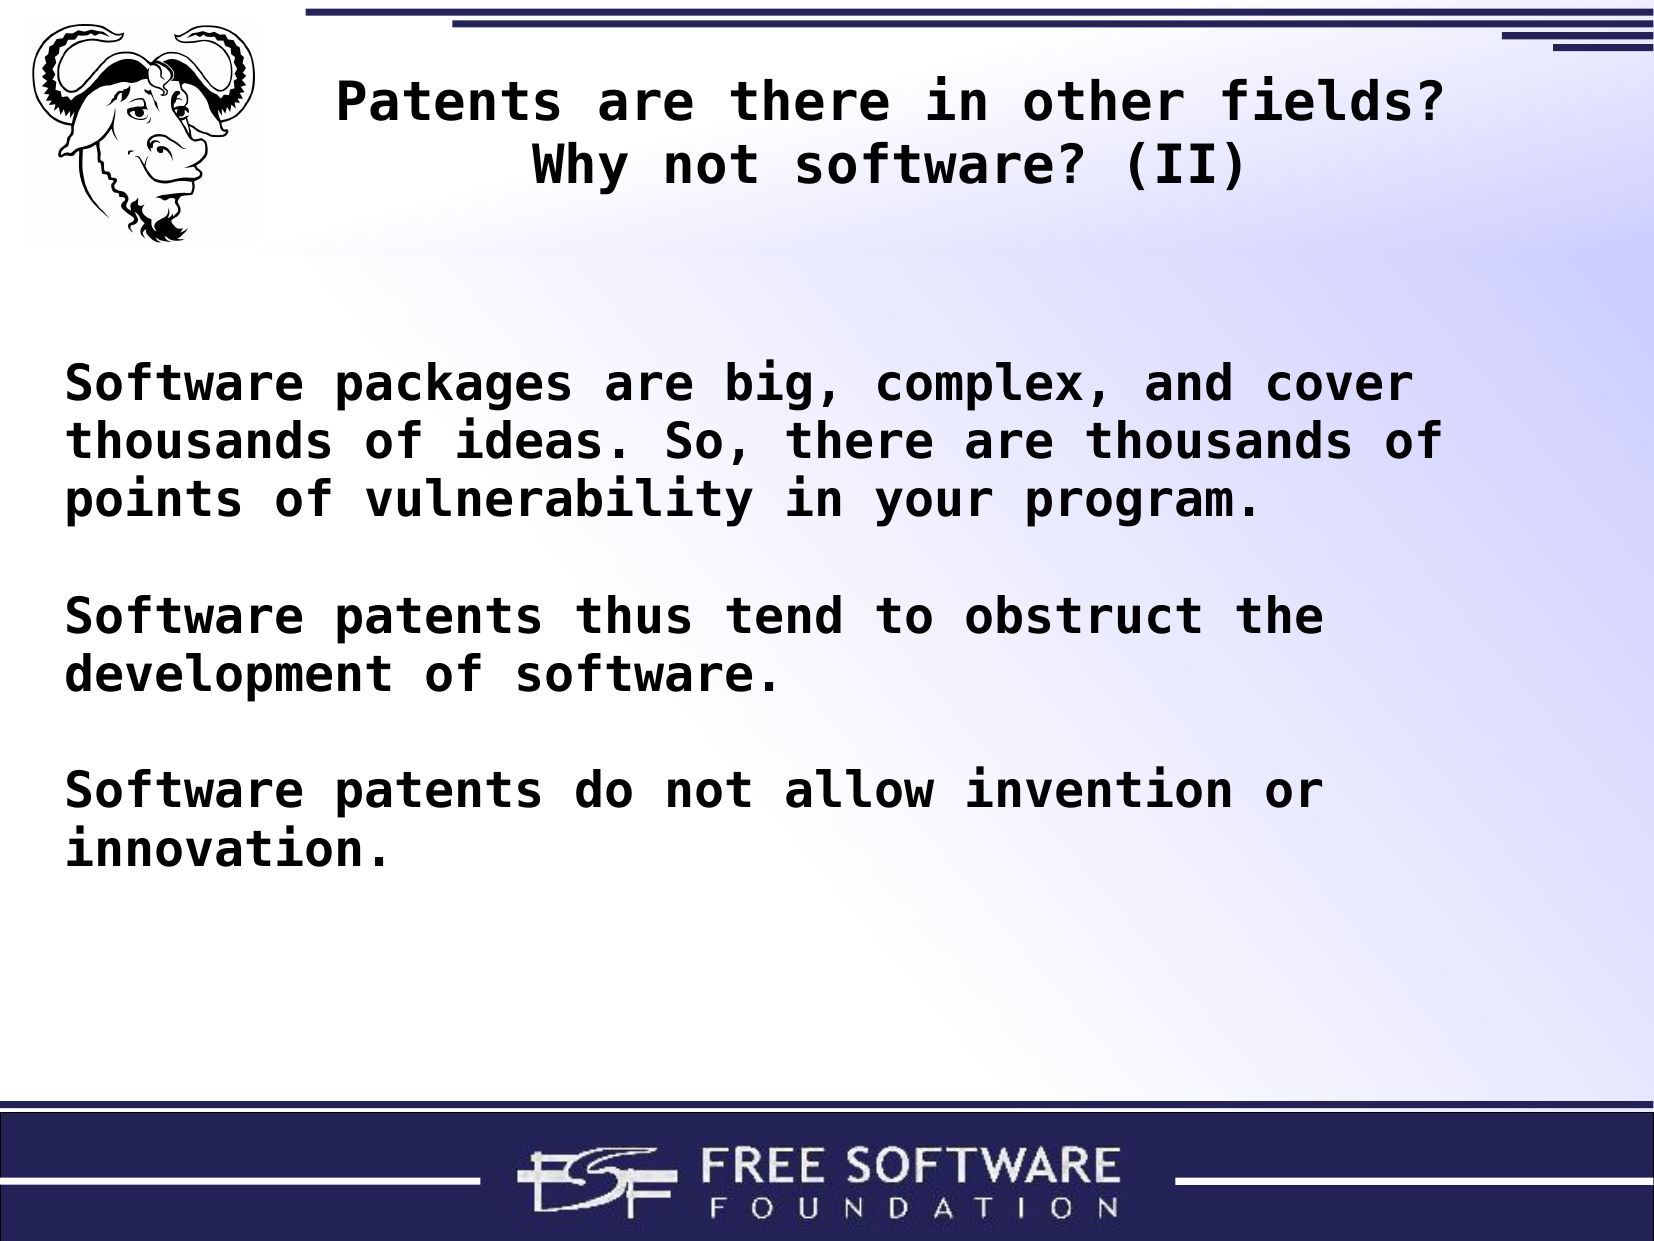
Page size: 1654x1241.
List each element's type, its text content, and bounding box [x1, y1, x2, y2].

picture [494, 1119, 1156, 1241]
picture [29, 18, 258, 248]
text_box [0, 0, 1654, 1241]
text_box Patents are there in other fields? Why not software? (II) [317, 70, 1468, 197]
text_box Software packages are big, complex, and cover thousands of ideas. So, there are thousands of points of vulnerability in your program. Software patents thus tend to obstruct the development of software. Software patents do not allow invention or innovation. [64, 353, 1611, 986]
